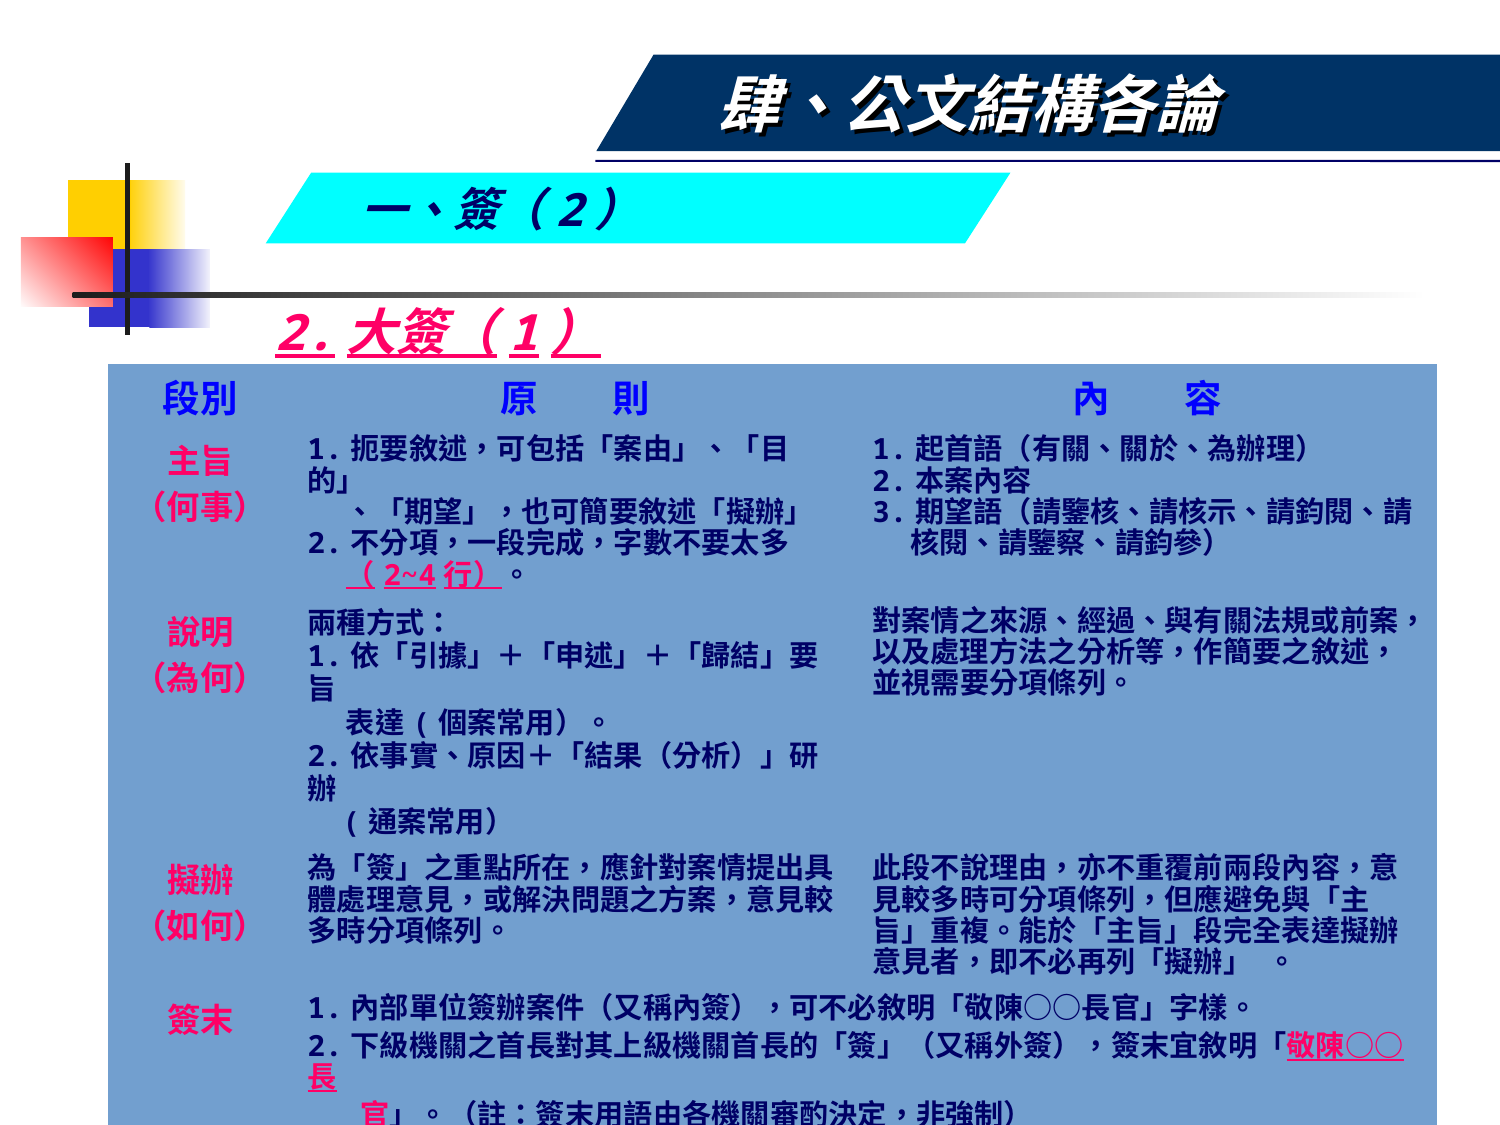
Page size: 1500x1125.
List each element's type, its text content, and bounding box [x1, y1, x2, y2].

table_cell 簽末 [108, 989, 293, 1125]
table_header 段別 [108, 364, 293, 430]
table_cell 1.扼要敘述，可包括「案由」、「目的」 、「期望」，也可簡要敘述「擬辦」 2.不分項，一段完成，字數不要太多 （2~4行）。 [293, 430, 858, 601]
table_cell 1.起首語（有關、關於、為辦理） 2.本案內容 3.期望語（請鑒核、請核示、請鈞閱、請 核閱、請鑒察、請鈞參） [858, 430, 1437, 601]
table_cell 為「簽」之重點所在，應針對案情提出具體處理意見，或解決問題之方案，意見較多時分項條列。 [293, 849, 858, 989]
table_cell 對案情之來源、經過、與有關法規或前案，以及處理方法之分析等，作簡要之敘述，並視需要分項條列。 [858, 601, 1437, 849]
table_cell 1.內部單位簽辦案件（又稱內簽），可不必敘明「敬陳○○長官」字樣。 2.下級機關之首長對其上級機關首長的「簽」（又稱外簽），簽末宜敘明「敬陳○○長 官」。（註：簽末用語由各機關審酌決定，非強制） [293, 989, 1437, 1125]
table_cell 擬辦 （如何） [108, 849, 293, 989]
text_box 2.大簽（1） [260, 293, 729, 368]
table_cell 說明 （為何） [108, 601, 293, 849]
text_box 肆、公文結構各論 [596, 54, 1500, 152]
table_header 原 則 [293, 364, 858, 430]
table_cell 主旨 （何事） [108, 430, 293, 601]
table_cell 兩種方式： 1.依「引據」＋「申述」＋「歸結」要旨 表達(個案常用）。 2.依事實、原因＋「結果（分析）」研辦 (通案常用） [293, 601, 858, 849]
text_box 一、簽（2） [265, 172, 1011, 244]
table_header 內 容 [858, 364, 1437, 430]
table_cell 此段不說理由，亦不重覆前兩段內容，意見較多時可分項條列，但應避免與「主旨」重複。能於「主旨」段完全表達擬辦意見者，即不必再列「擬辦」 。 [858, 849, 1437, 989]
